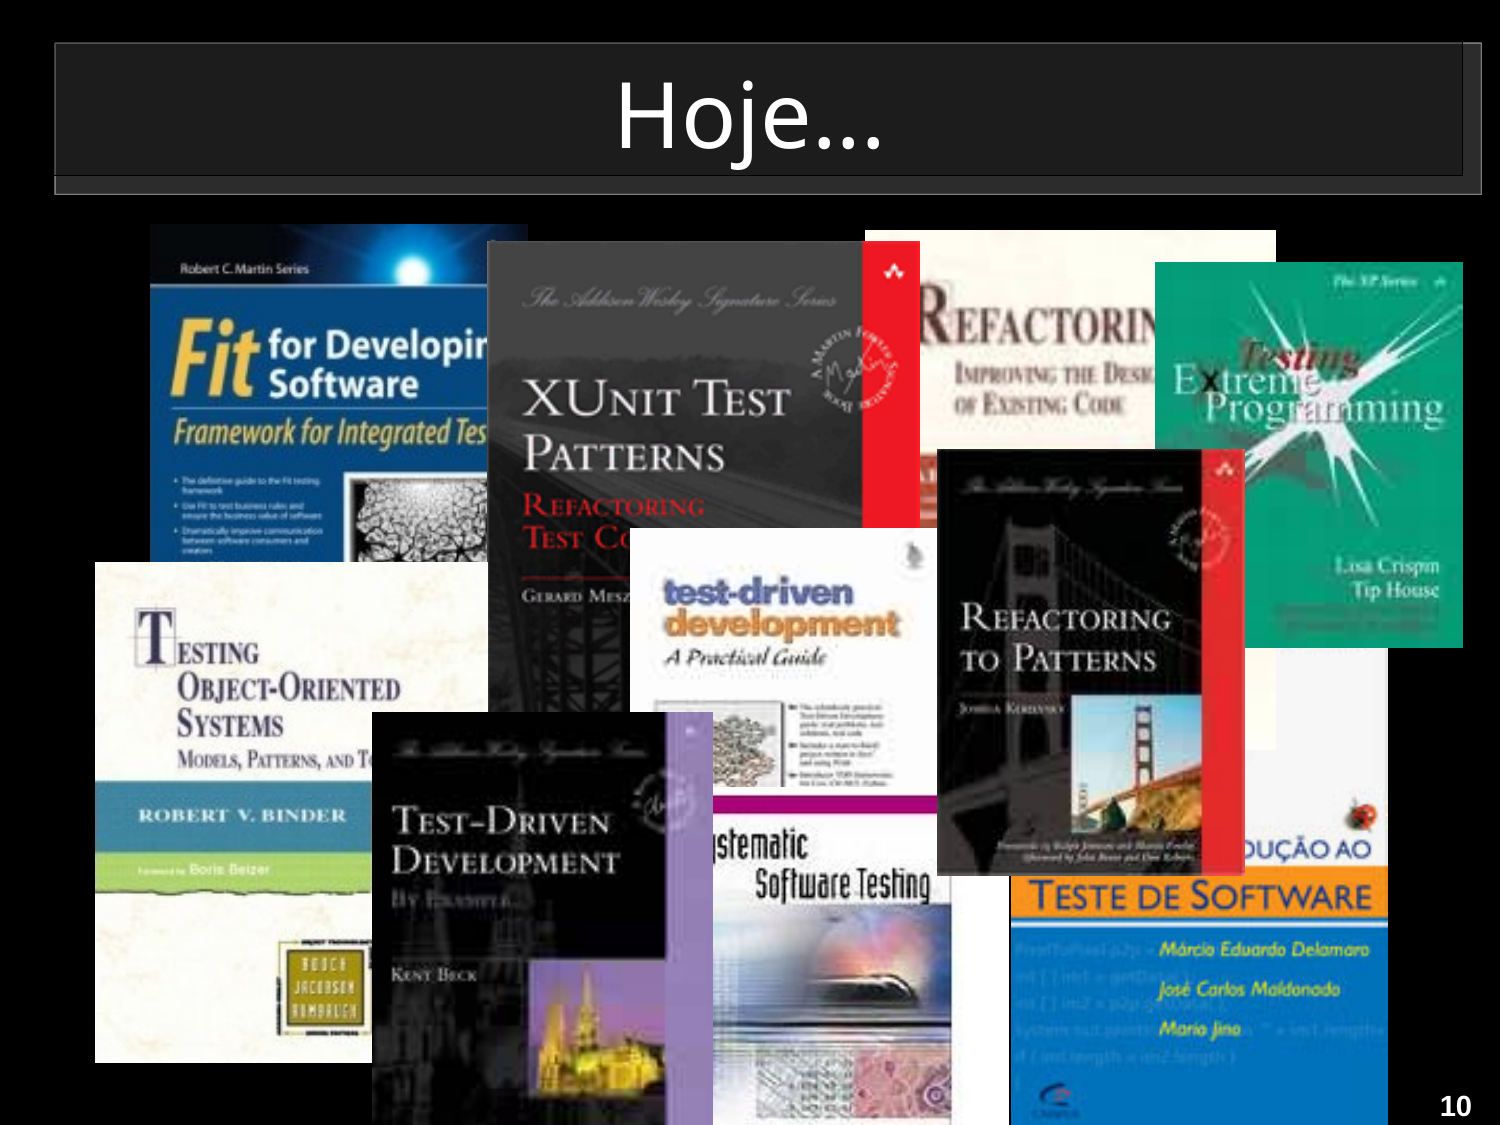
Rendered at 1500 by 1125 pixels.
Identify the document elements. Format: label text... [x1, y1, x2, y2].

picture [95, 224, 1463, 1125]
title Hoje... [29, 38, 1471, 188]
